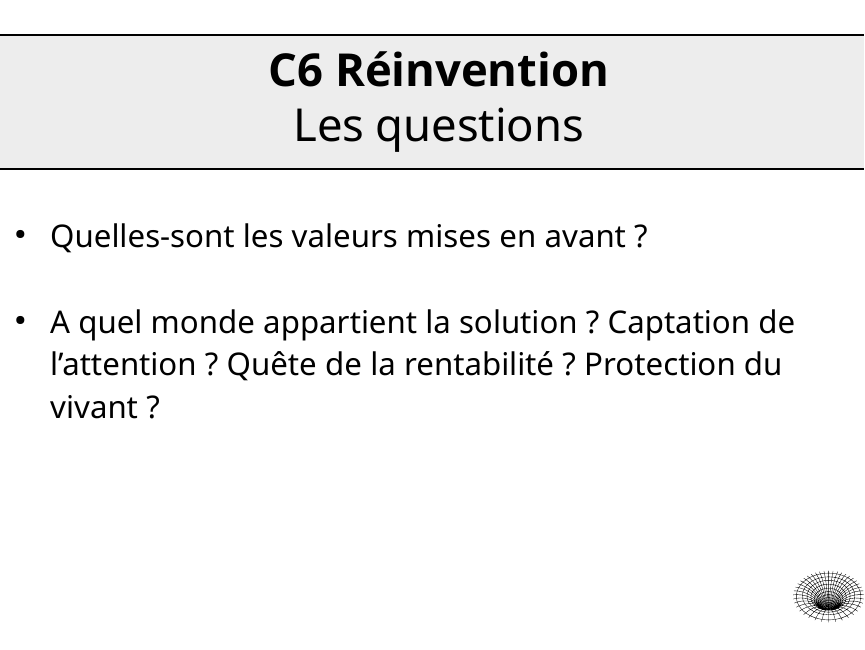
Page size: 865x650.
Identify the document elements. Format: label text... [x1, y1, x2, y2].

text_box [0, 161, 864, 169]
text_box Quelles-sont les valeurs mises en avant ? A quel monde appartient la solution ? Captation de l’attention ? Quête de la rentabilité ? Protection du vivant ? [0, 206, 857, 639]
title C6 Réinvention Les questions [0, 34, 864, 161]
